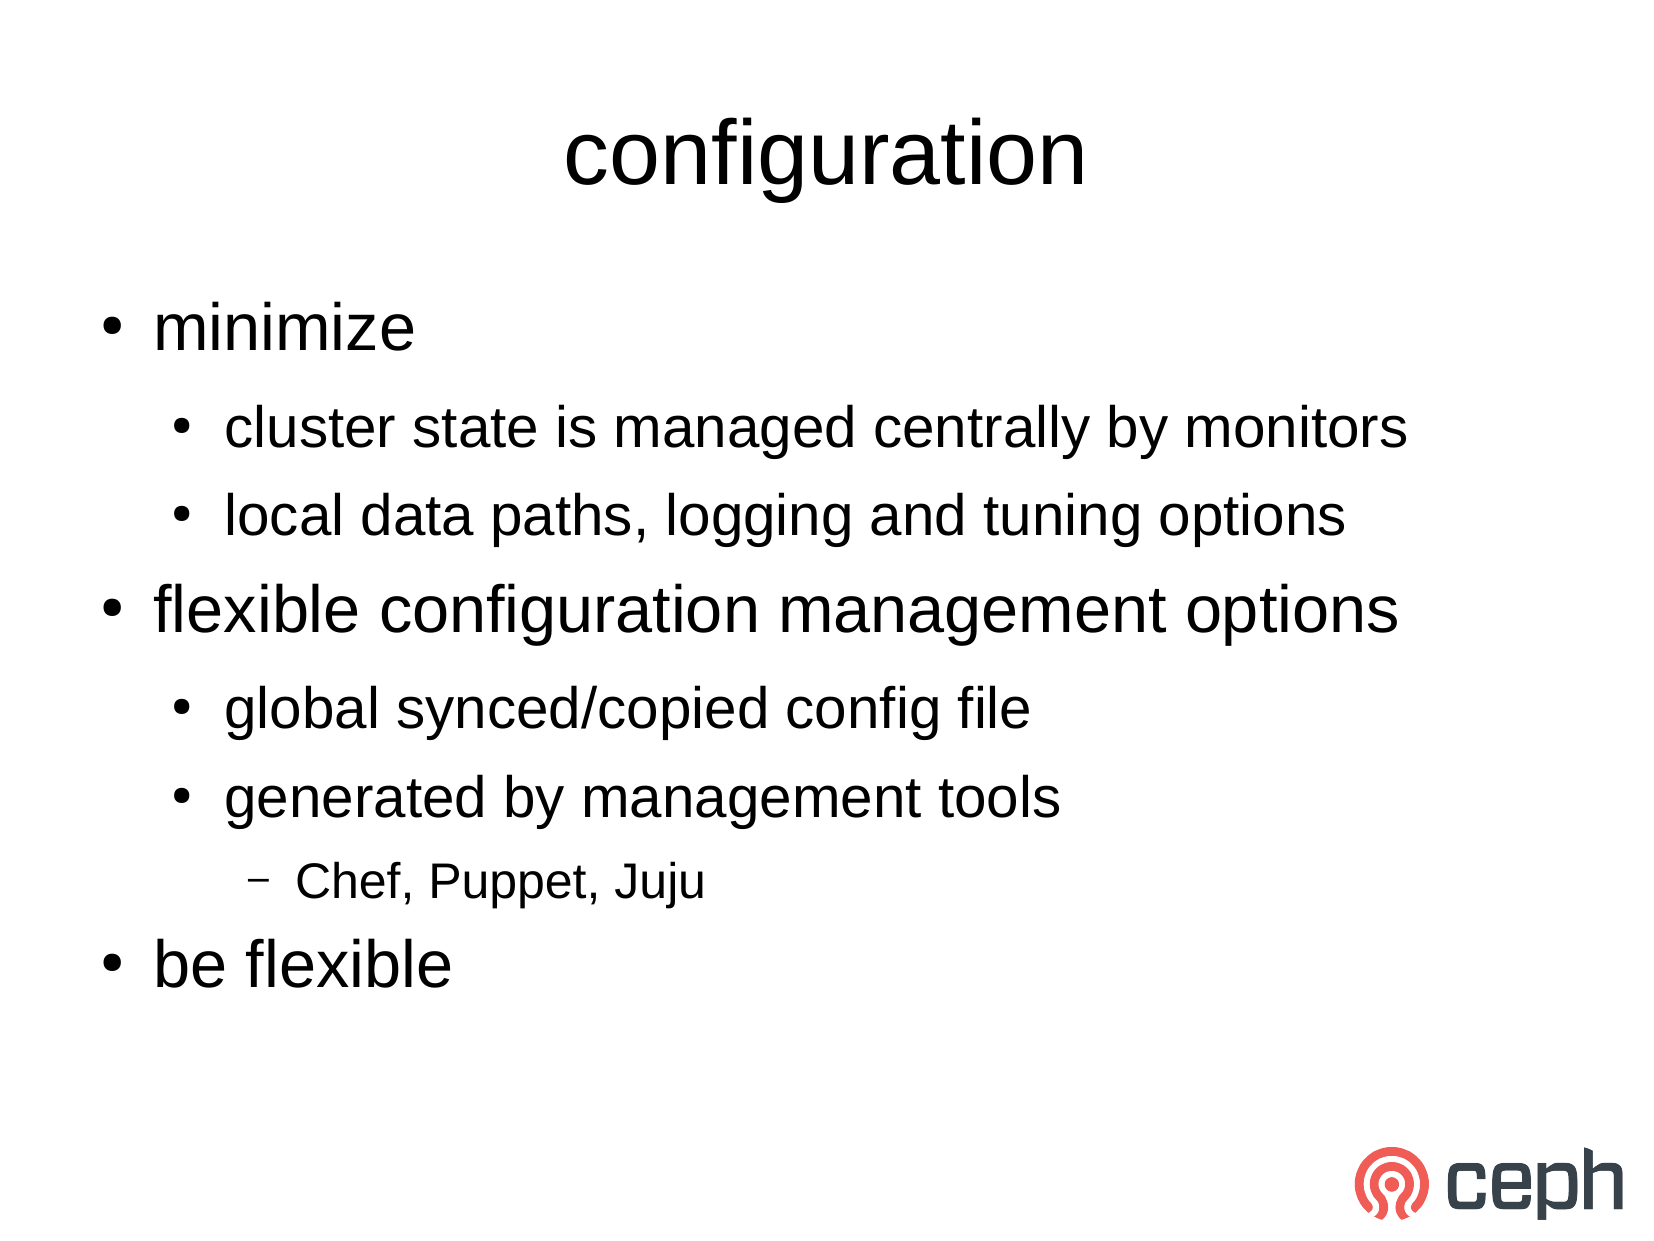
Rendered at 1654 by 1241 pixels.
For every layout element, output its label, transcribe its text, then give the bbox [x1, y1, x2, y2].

title configuration [82, 49, 1571, 257]
picture [1308, 1100, 1654, 1241]
list minimize cluster state is managed centrally by monitors local data paths, logging and tuning options flexible configuration management options global synced/copied config file generated by management tools Chef, Puppet, Juju be flexible [82, 290, 1571, 1010]
